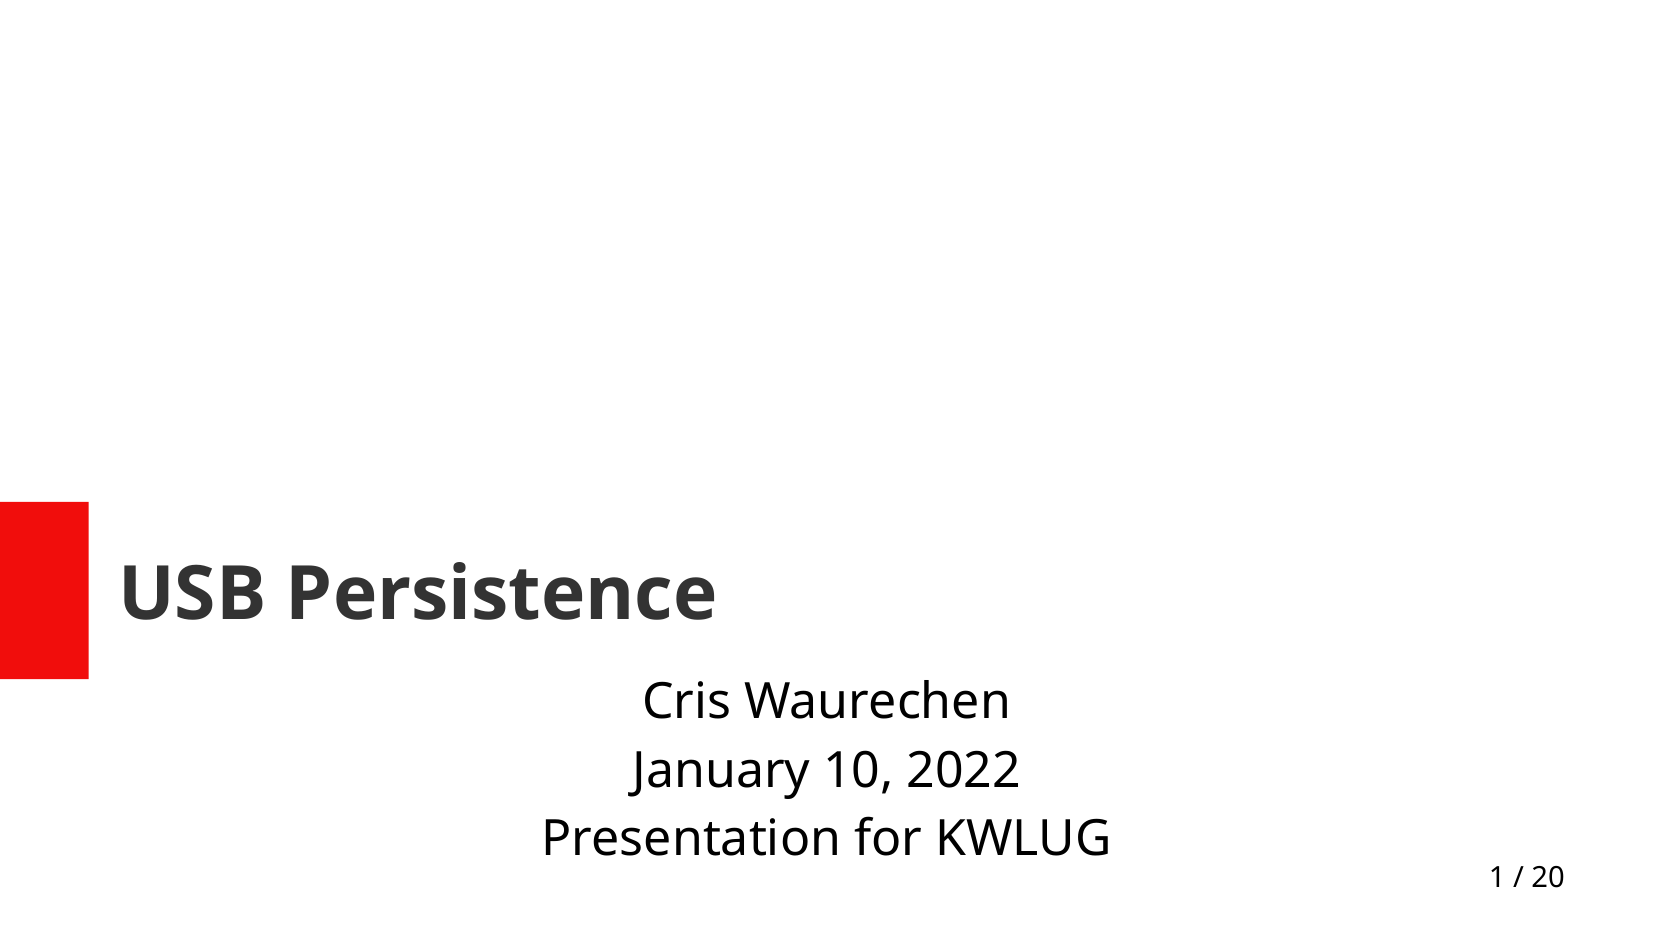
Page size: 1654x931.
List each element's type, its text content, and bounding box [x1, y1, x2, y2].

subtitle Cris Waurechen January 10, 2022 Presentation for KWLUG [118, 680, 1536, 856]
title USB Persistence [118, 501, 1536, 680]
